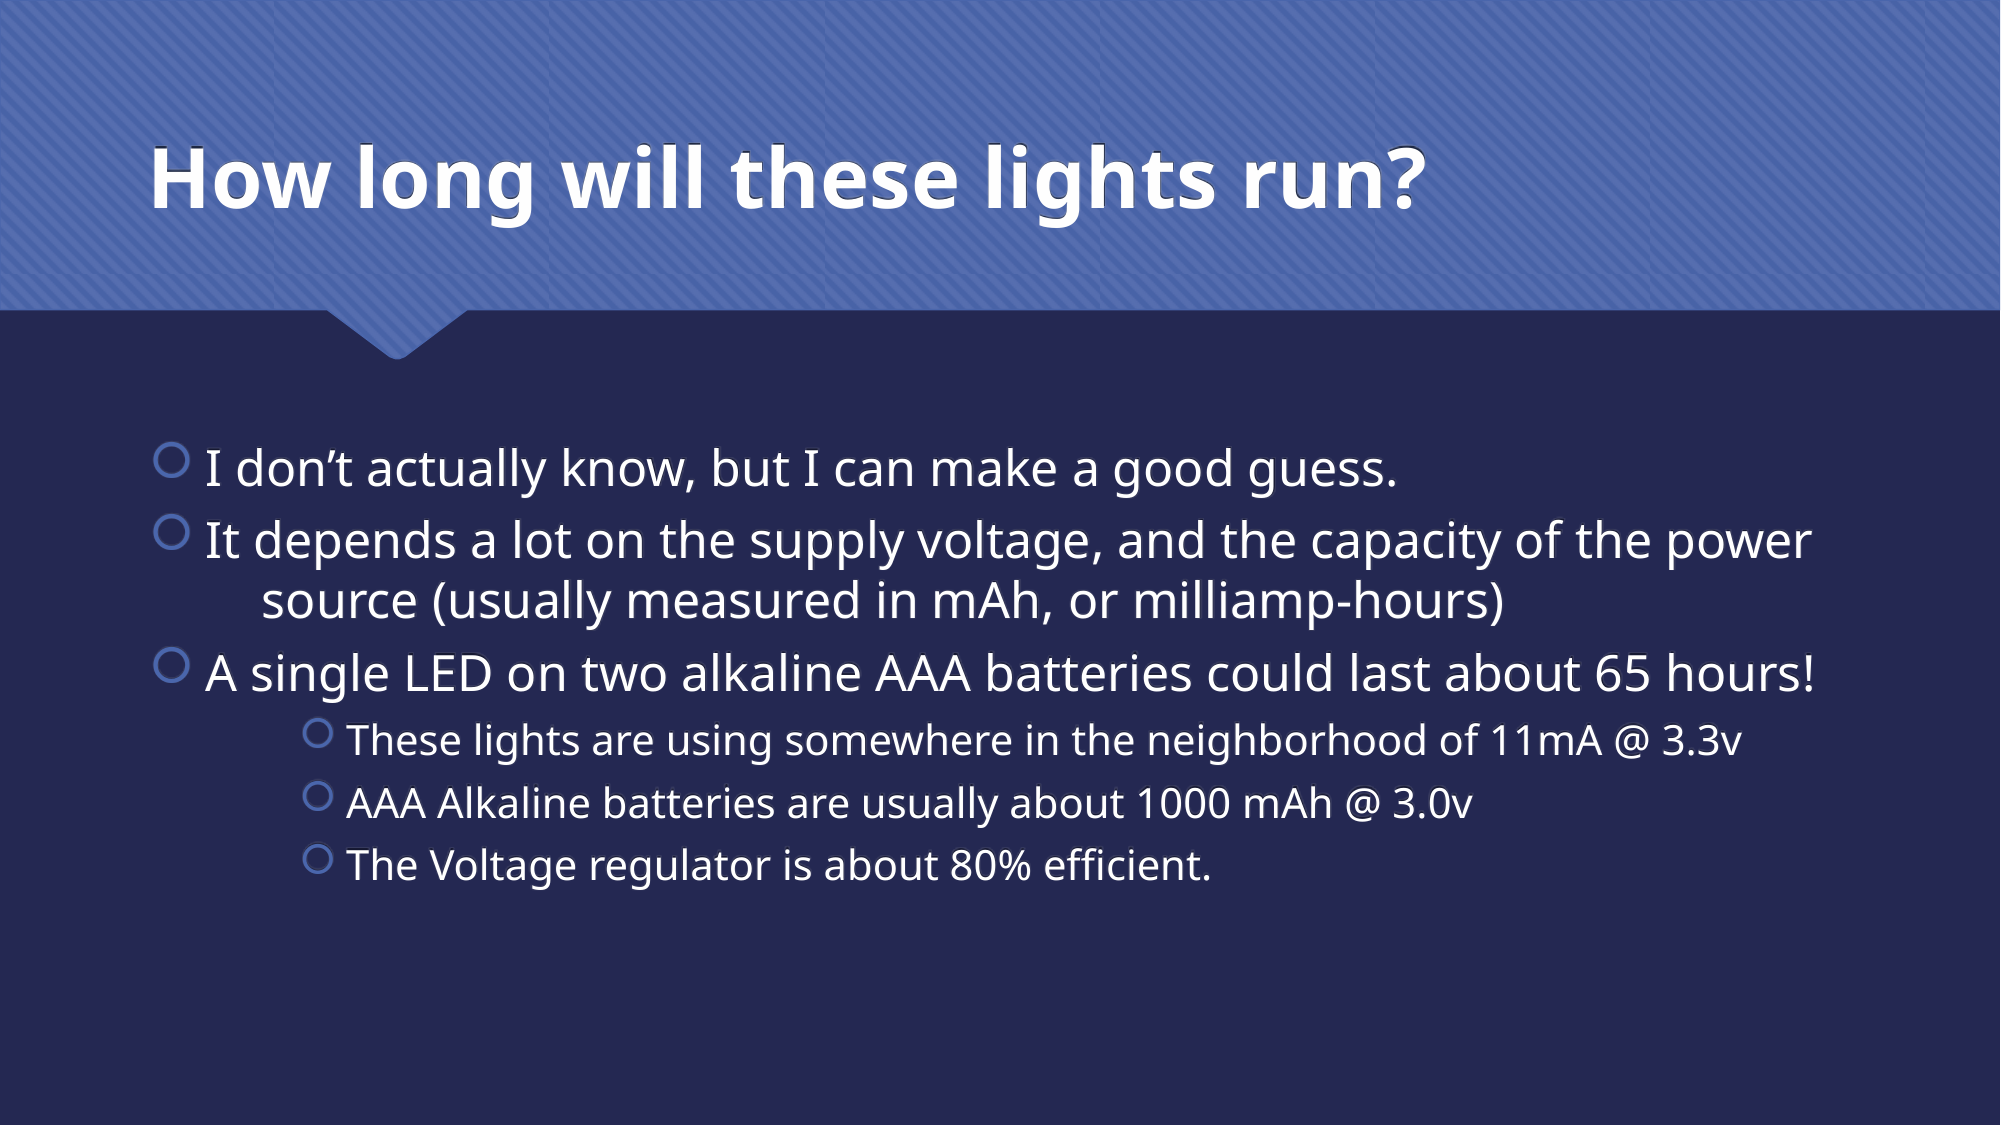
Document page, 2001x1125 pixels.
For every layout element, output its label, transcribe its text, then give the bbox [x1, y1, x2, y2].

title How long will these lights run? [132, 73, 1868, 233]
list I don’t actually know, but I can make a good guess. It depends a lot on the supply voltage, and the capacity of the power source (usually measured in mAh, or milliamp-hours) A single LED on two alkaline AAA batteries could last about 65 hours! These lights are using somewhere in the neighborhood of 11mA @ 3.3v AAA Alkaline batteries are usually about 1000 mAh @ 3.0v The Voltage regulator is about 80% efficient. [134, 364, 1866, 962]
